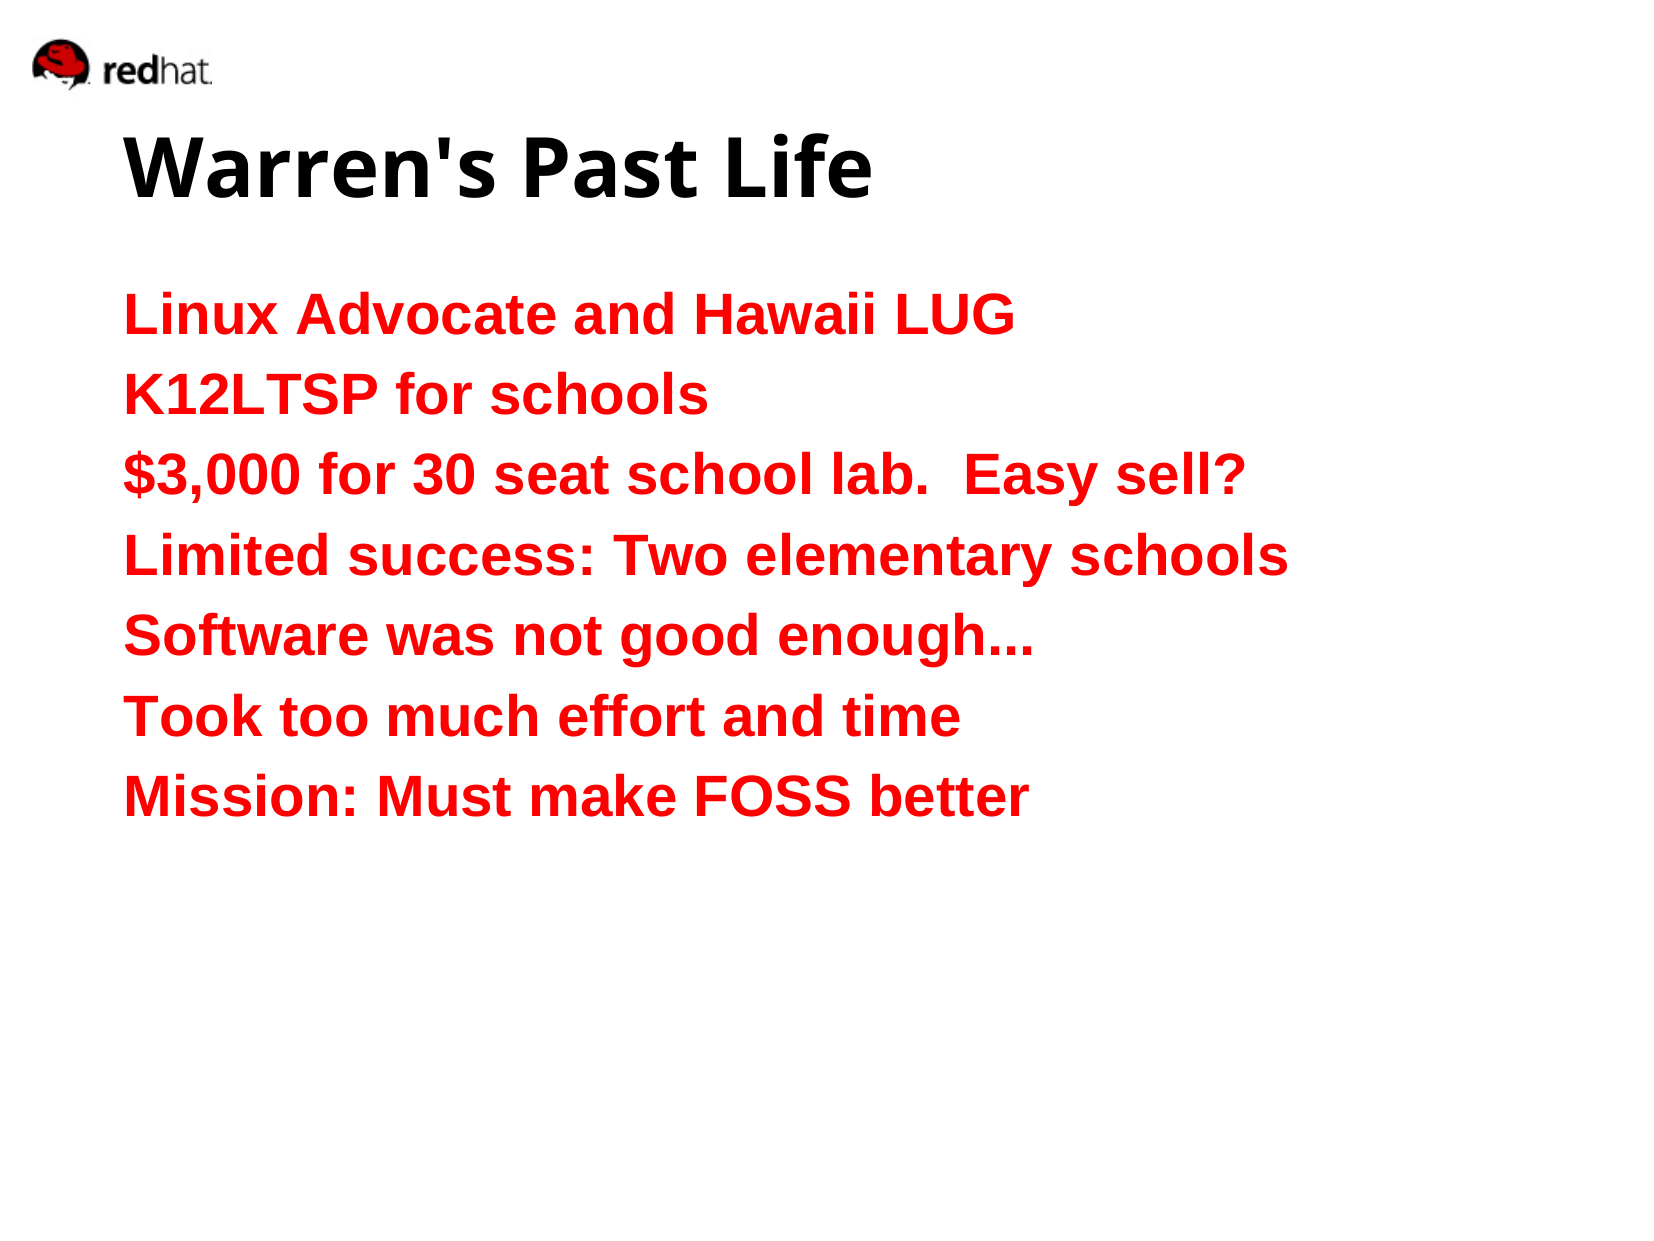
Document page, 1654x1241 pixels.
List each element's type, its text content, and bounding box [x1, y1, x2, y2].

list Linux Advocate and Hawaii LUG K12LTSP for schools $3,000 for 30 seat school lab. Easy sell? Limited success: Two elementary schools Software was not good enough... Took too much effort and time Mission: Must make FOSS better [123, 281, 1529, 1149]
title Warren's Past Life [123, 110, 1529, 221]
picture [31, 37, 212, 98]
